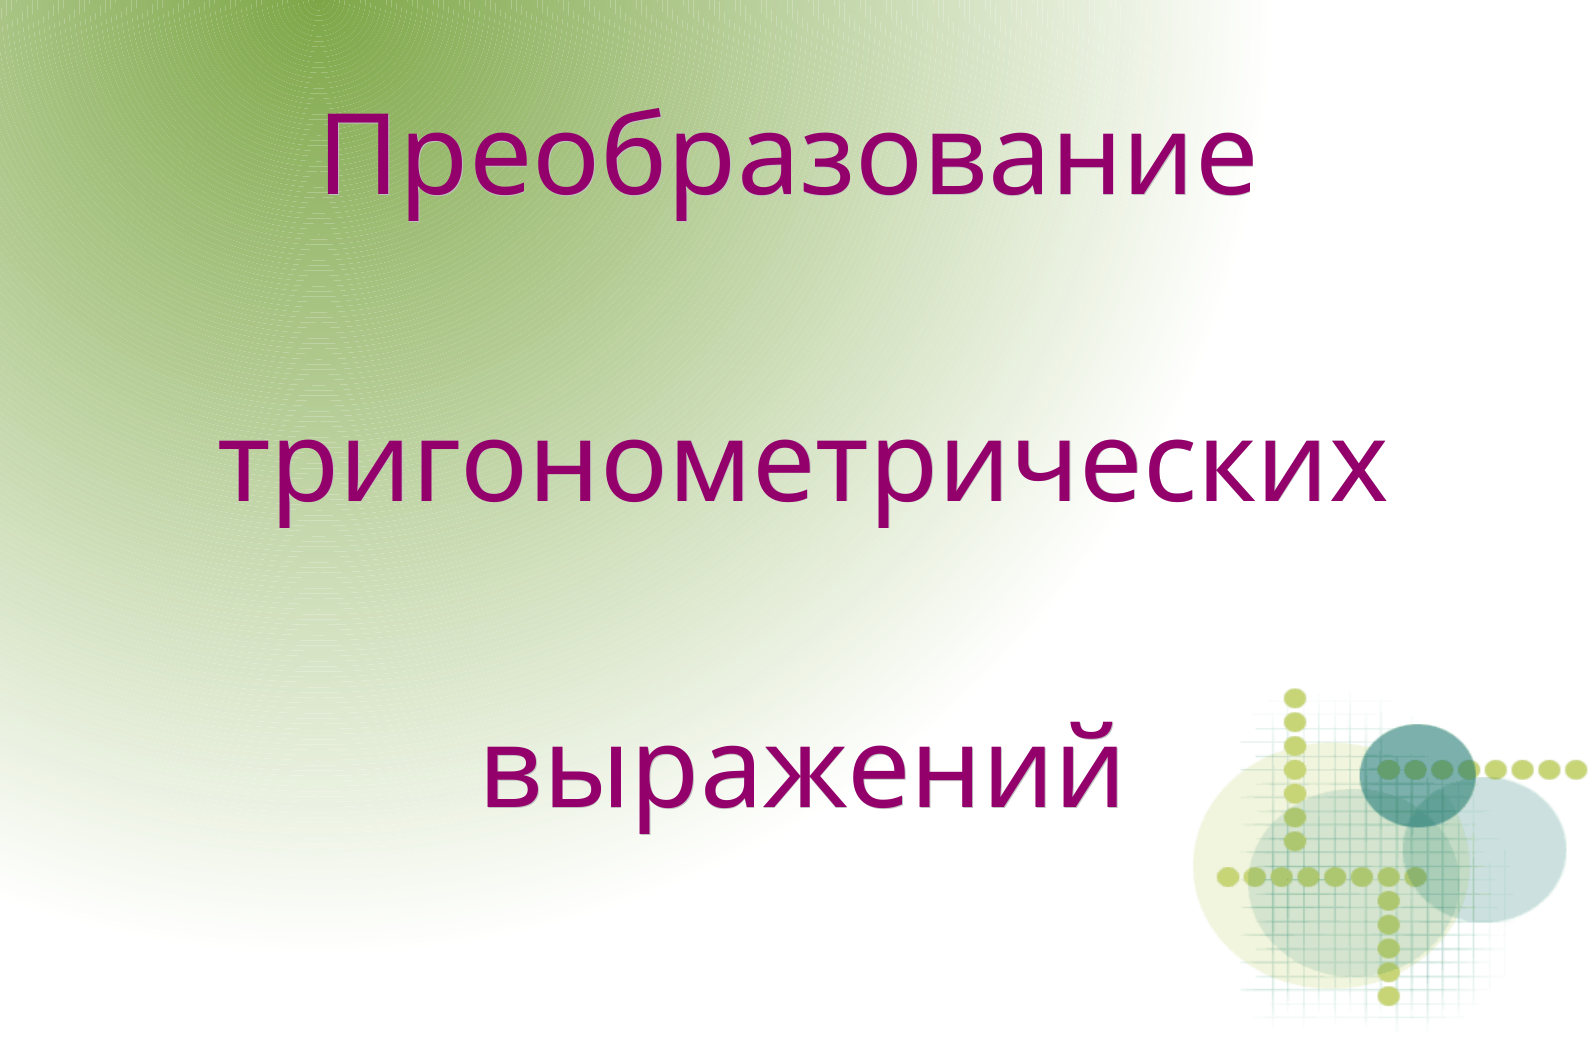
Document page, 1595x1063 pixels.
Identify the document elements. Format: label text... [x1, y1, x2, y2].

title Преобразование тригонометрических выражений [70, 88, 1506, 827]
picture [1180, 678, 1595, 1038]
